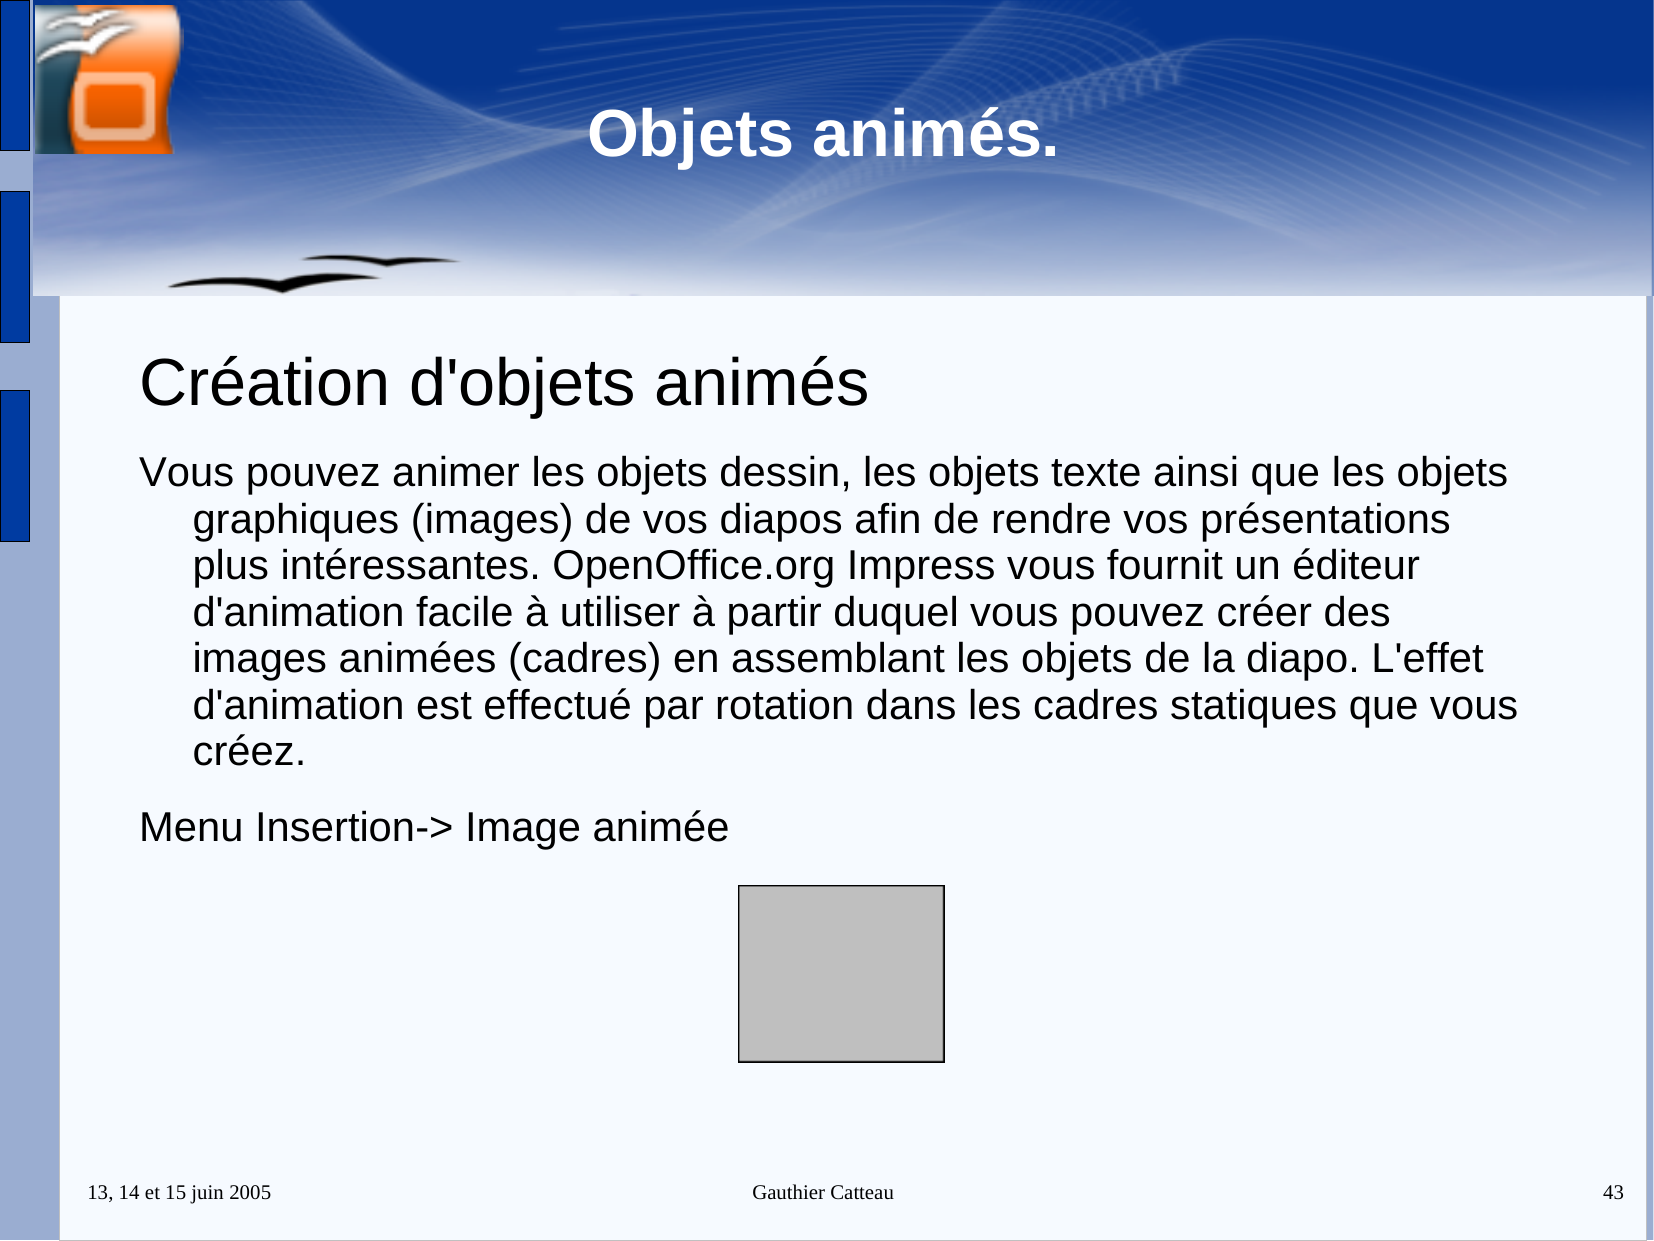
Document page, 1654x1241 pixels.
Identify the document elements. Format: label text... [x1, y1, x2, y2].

title Objets animés. [118, 29, 1531, 237]
list Création d'objets animés Vous pouvez animer les objets dessin, les objets texte ainsi que les objets graphiques (images) de vos diapos afin de rendre vos présentations plus intéressantes. OpenOffice.org Impress vous fournit un éditeur d'animation facile à utiliser à partir duquel vous pouvez créer des images animées (cadres) en assemblant les objets de la diapo. L'effet d'animation est effectué par rotation dans les cadres statiques que vous créez. Menu Insertion-> Image animée [121, 344, 1534, 1127]
picture [738, 885, 945, 1063]
picture [33, 0, 1654, 296]
